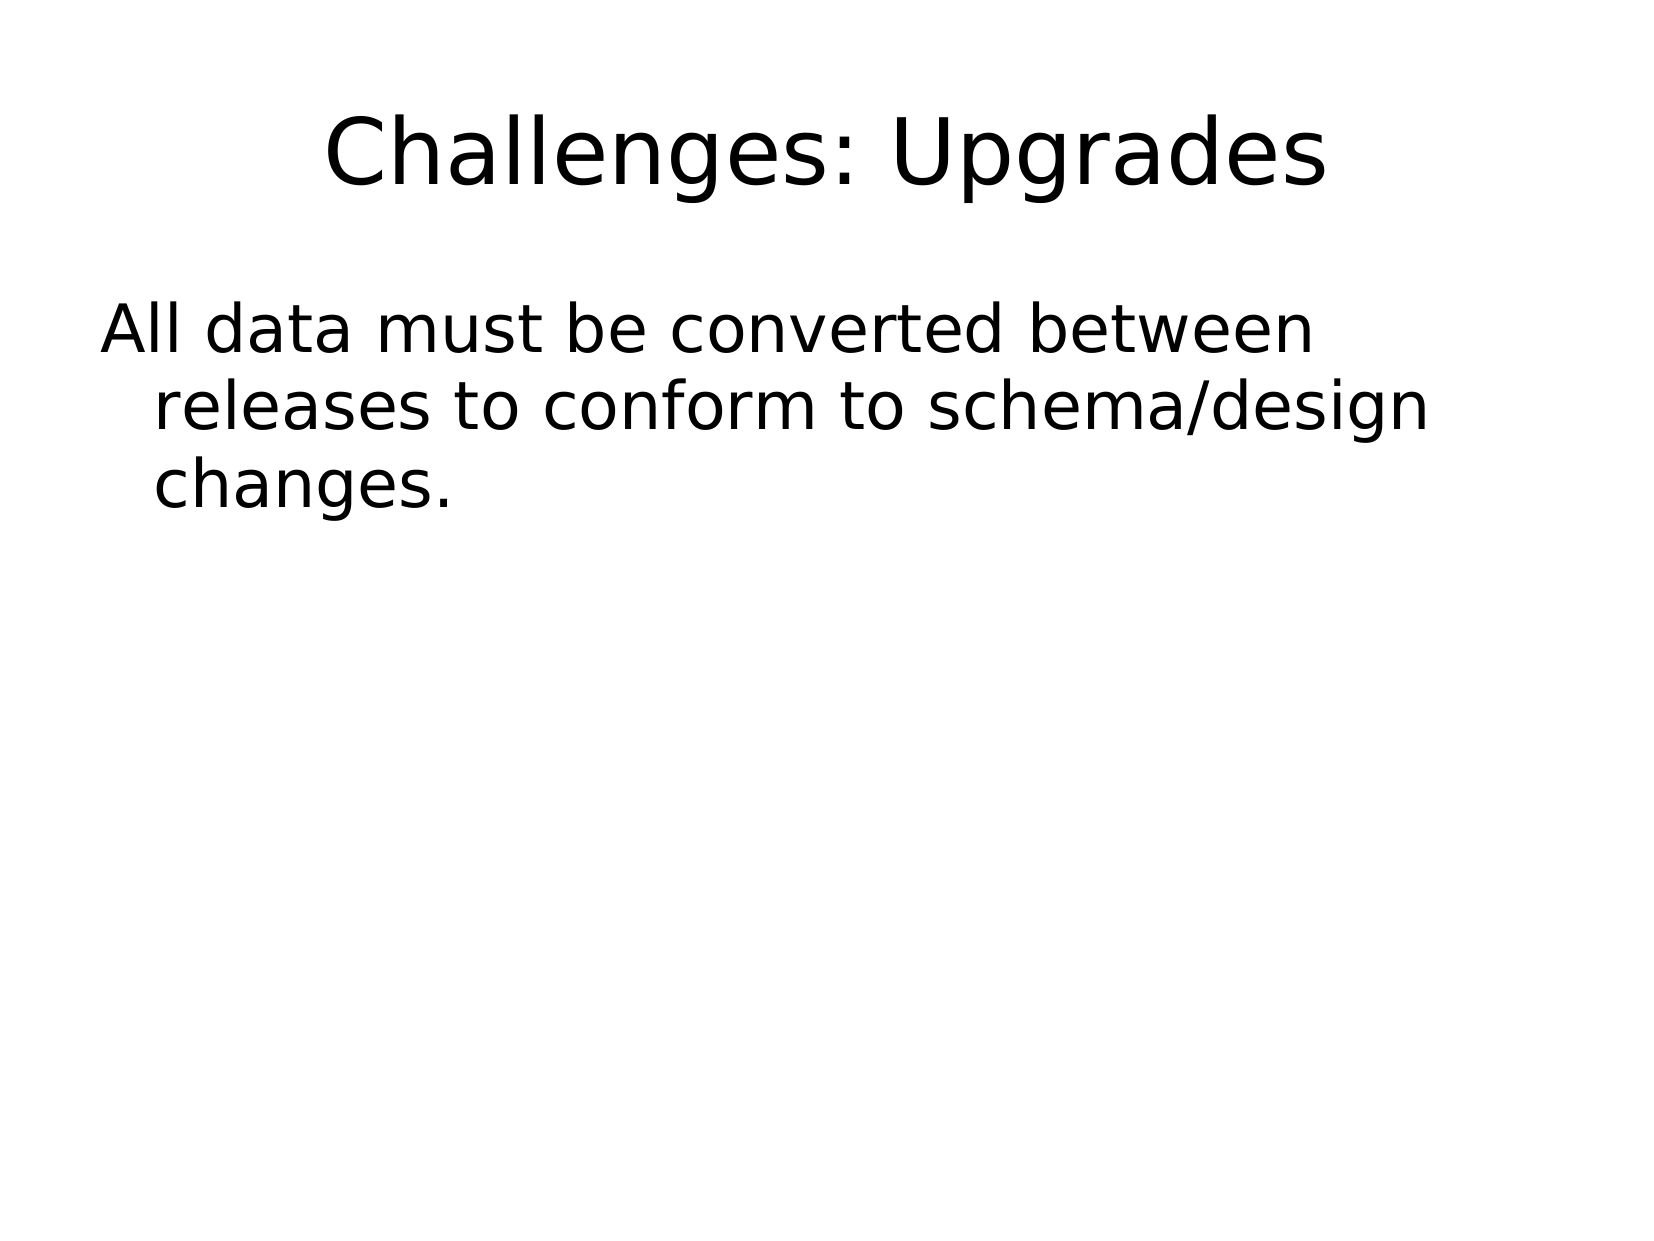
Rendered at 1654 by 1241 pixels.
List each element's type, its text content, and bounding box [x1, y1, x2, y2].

title Challenges: Upgrades [82, 56, 1571, 250]
list All data must be converted between releases to conform to schema/design changes. [82, 290, 1571, 1094]
